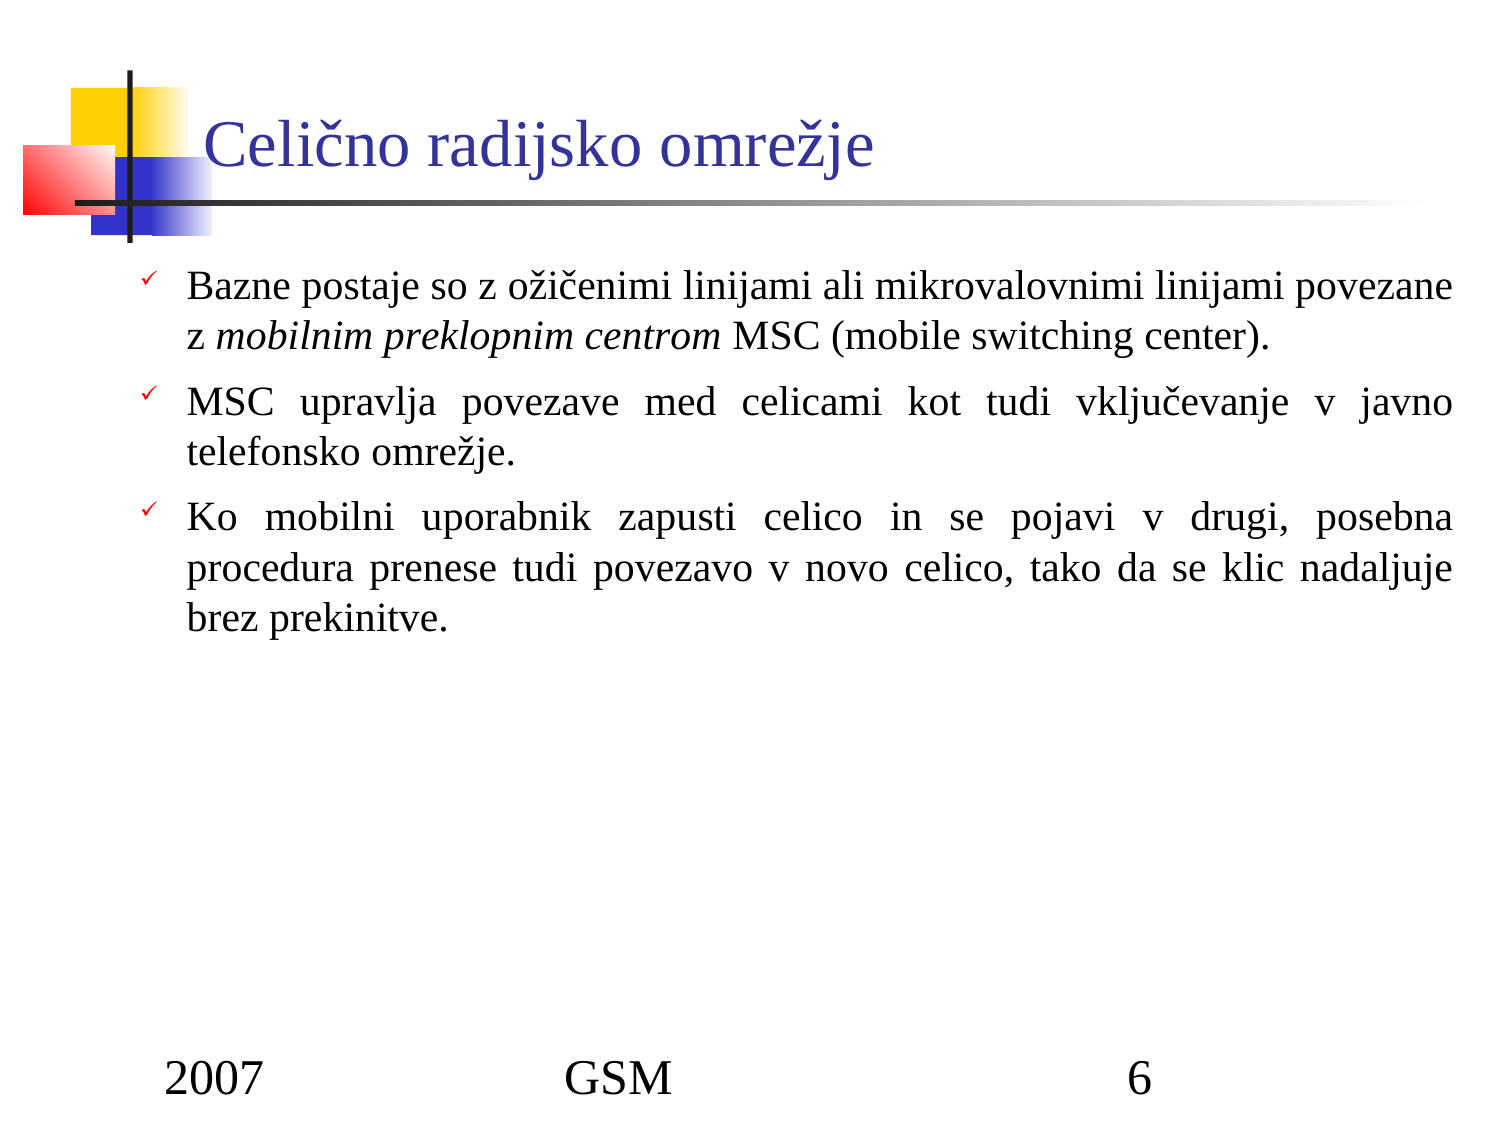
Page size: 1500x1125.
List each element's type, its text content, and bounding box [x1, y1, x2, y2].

list Bazne postaje so z ožičenimi linijami ali mikrovalovnimi linijami povezane z mobilnim preklopnim centrom MSC (mobile switching center). MSC upravlja povezave med celicami kot tudi vključevanje v javno telefonsko omrežje. Ko mobilni uporabnik zapusti celico in se pojavi v drugi, posebna procedura prenese tudi povezavo v novo celico, tako da se klic nadaljuje brez prekinitve. [50, 249, 1469, 1007]
title Celično radijsko omrežje [188, 92, 1468, 188]
